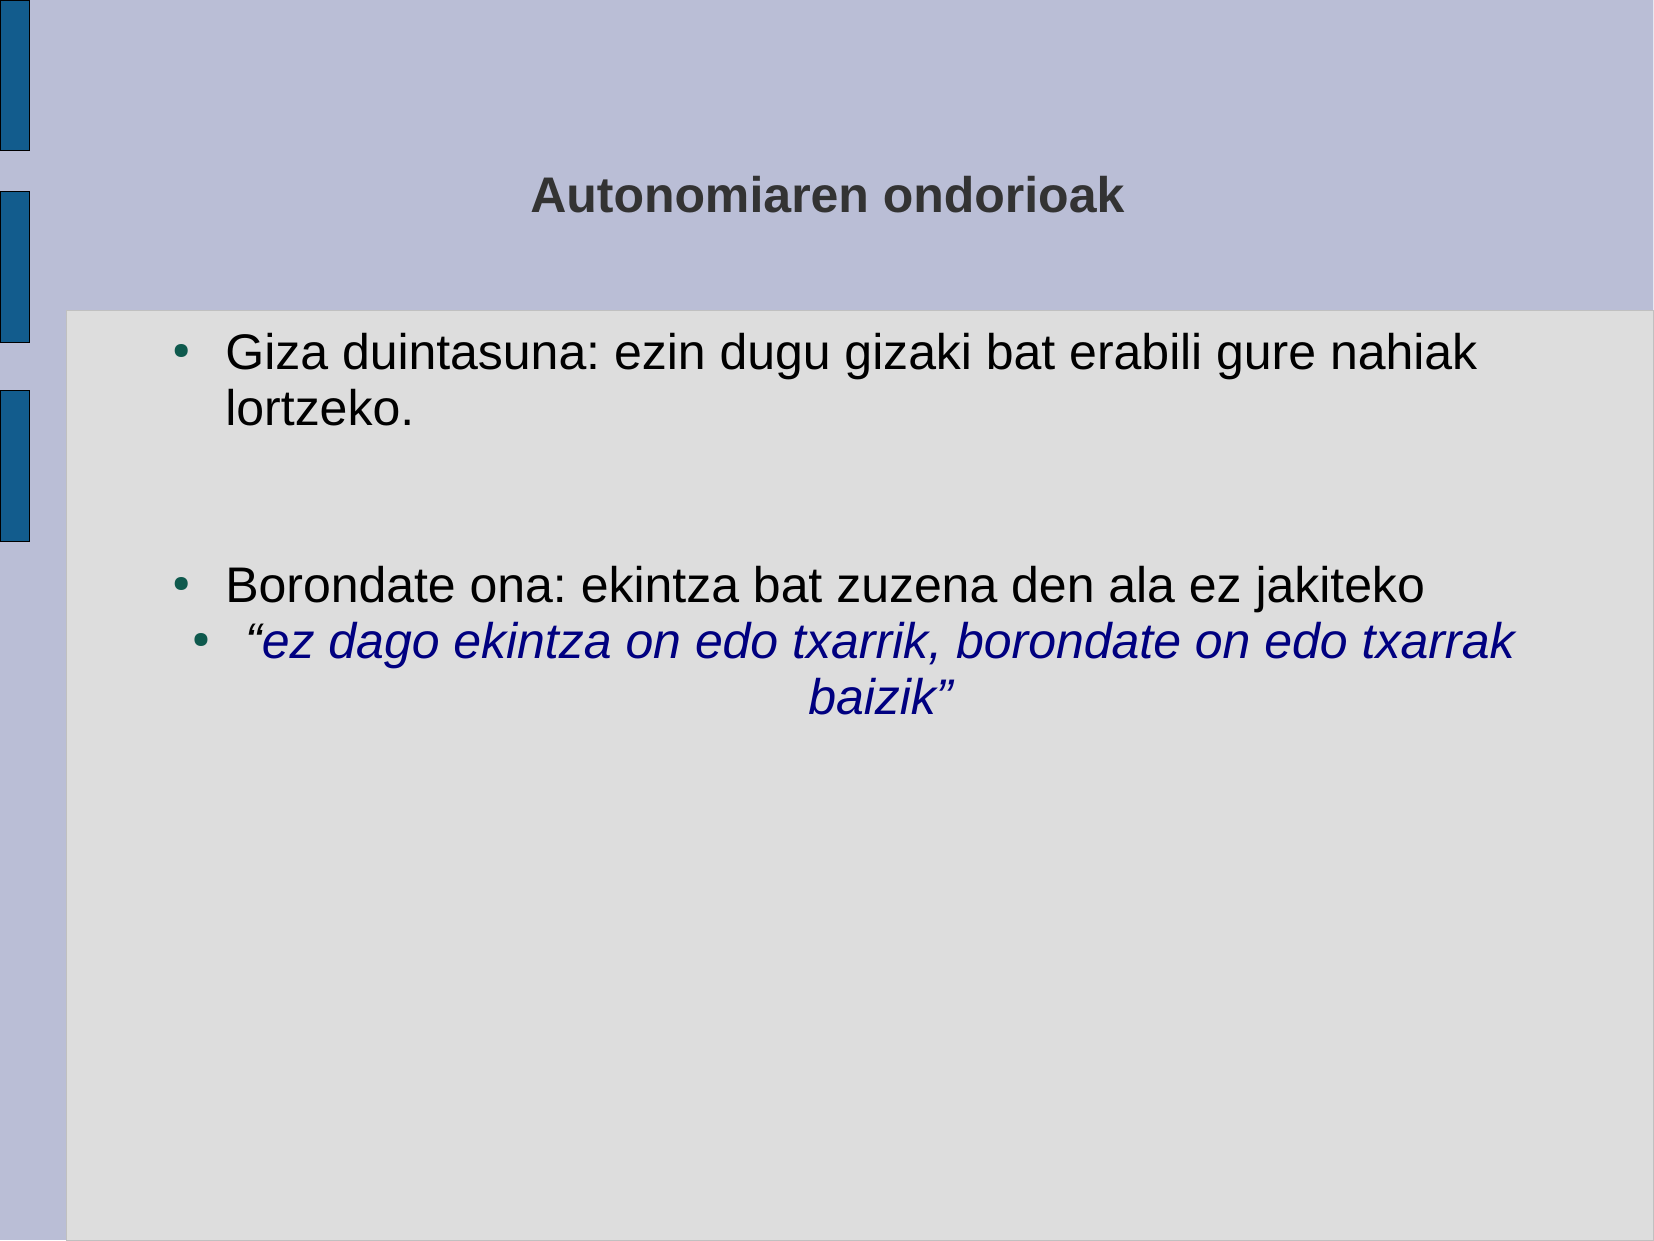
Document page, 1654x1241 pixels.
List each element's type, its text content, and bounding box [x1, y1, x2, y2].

list Giza duintasuna: ezin dugu gizaki bat erabili gure nahiak lortzeko. [154, 324, 1536, 501]
title Autonomiaren ondorioak [121, 91, 1534, 299]
list Borondate ona: ekintza bat zuzena den ala ez jakiteko “ez dago ekintza on edo txarrik, borondate on edo txarrak baizik” [154, 501, 1536, 756]
